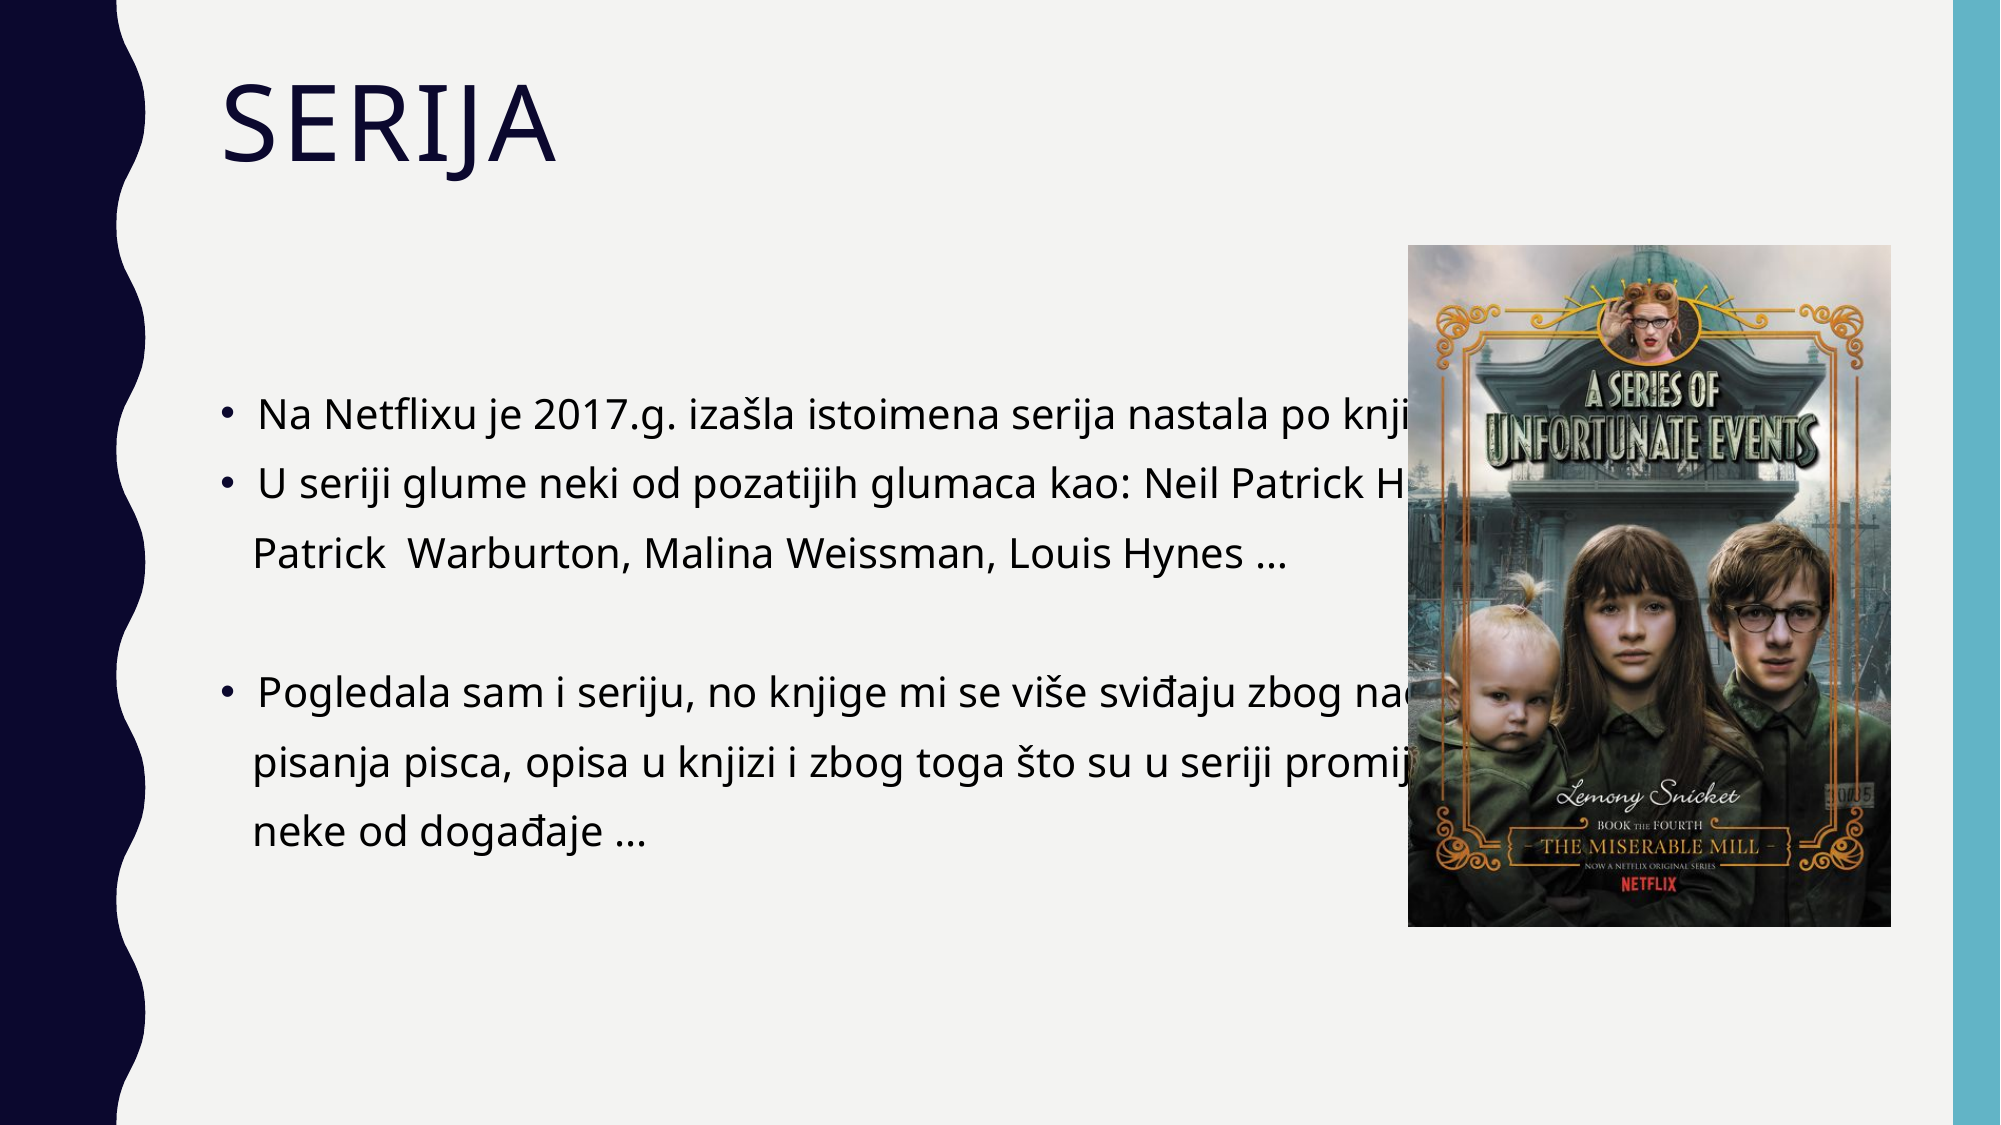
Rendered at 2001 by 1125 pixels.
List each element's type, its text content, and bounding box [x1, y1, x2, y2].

picture [1408, 245, 1891, 927]
title Serija [205, 62, 1876, 308]
list Na Netflixu je 2017.g. izašla istoimena serija nastala po knjizi U seriji glume neki od pozatijih glumaca kao: Neil Patrick Harris, Patrick Warburton, Malina Weissman, Louis Hynes … Pogledala sam i seriju, no knjige mi se više sviđaju zbog načina pisanja pisca, opisa u knjizi i zbog toga što su u seriji promijenili neke od događaje ... [205, 375, 1934, 965]
